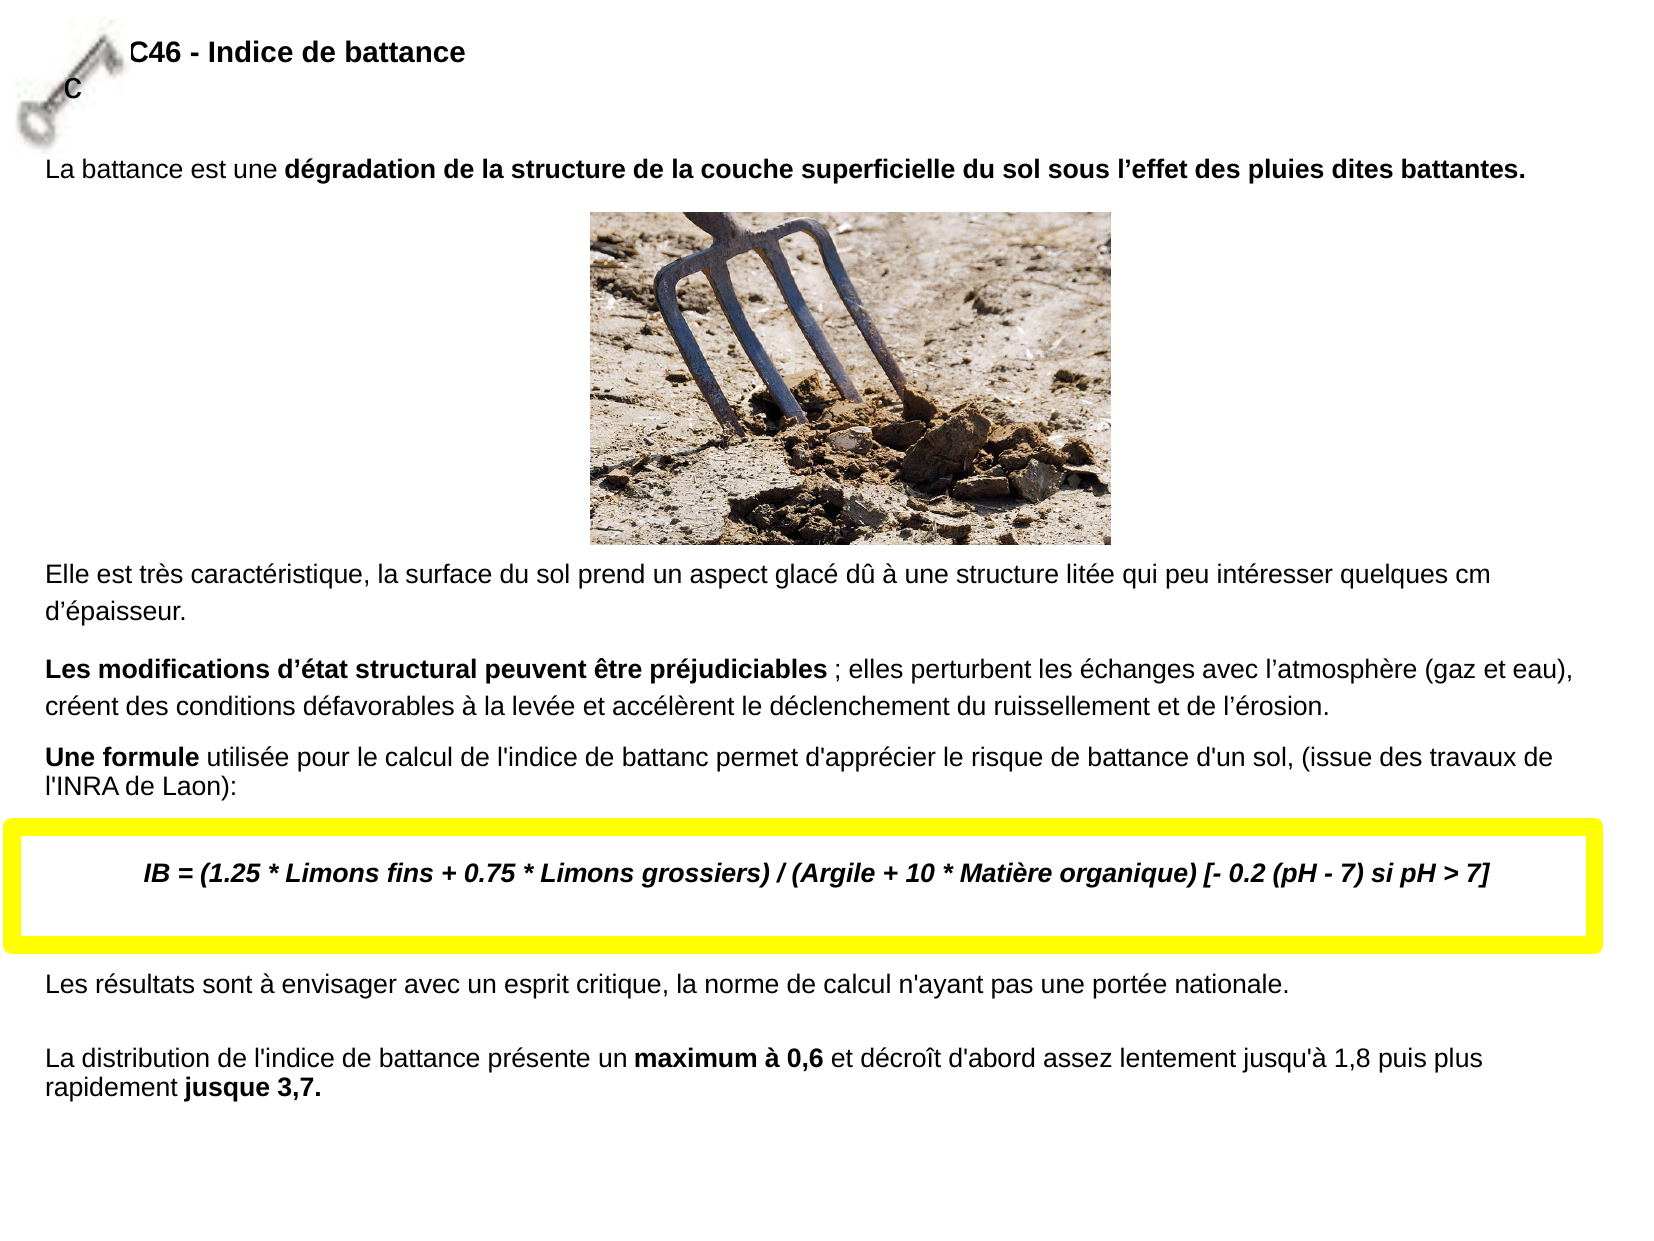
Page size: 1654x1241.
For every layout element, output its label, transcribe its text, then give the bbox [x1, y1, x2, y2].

list C46 - Indice de battance La battance est une dégradation de la structure de la couche superficielle du sol sous l’effet des pluies dites battantes. Elle est très caractéristique, la surface du sol prend un aspect glacé dû à une structure litée qui peu intéresser quelques cm d’épaisseur. Les modifications d’état structural peuvent être préjudiciables ; elles perturbent les échanges avec l’atmosphère (gaz et eau), créent des conditions défavorables à la levée et accélèrent le déclenchement du ruissellement et de l’érosion. Une formule utilisée pour le calcul de l'indice de battanc permet d'apprécier le risque de battance d'un sol, (issue des travaux de l'INRA de Laon): IB = (1.25 * Limons fins + 0.75 * Limons grossiers) / (Argile + 10 * Matière organique) [- 0.2 (pH - 7) si pH > 7] Les résultats sont à envisager avec un esprit critique, la norme de calcul n'ayant pas une portée nationale. La distribution de l'indice de battance présente un maximum à 0,6 et décroît d'abord assez lentement jusqu'à 1,8 puis plus rapidement jusque 3,7. [44, 836, 1586, 936]
picture [590, 212, 1111, 545]
picture [15, 17, 131, 154]
list C46 - Indice de battance La battance est une dégradation de la structure de la couche superficielle du sol sous l’effet des pluies dites battantes. Elle est très caractéristique, la surface du sol prend un aspect glacé dû à une structure litée qui peu intéresser quelques cm d’épaisseur. Les modifications d’état structural peuvent être préjudiciables ; elles perturbent les échanges avec l’atmosphère (gaz et eau), créent des conditions défavorables à la levée et accélèrent le déclenchement du ruissellement et de l’érosion. Une formule utilisée pour le calcul de l'indice de battanc permet d'apprécier le risque de battance d'un sol, (issue des travaux de l'INRA de Laon): IB = (1.25 * Limons fins + 0.75 * Limons grossiers) / (Argile + 10 * Matière organique) [- 0.2 (pH - 7) si pH > 7] Les résultats sont à envisager avec un esprit critique, la norme de calcul n'ayant pas une portée nationale. La distribution de l'indice de battance présente un maximum à 0,6 et décroît d'abord assez lentement jusqu'à 1,8 puis plus rapidement jusque 3,7. [44, 954, 1595, 1205]
list C46 - Indice de battance La battance est une dégradation de la structure de la couche superficielle du sol sous l’effet des pluies dites battantes. Elle est très caractéristique, la surface du sol prend un aspect glacé dû à une structure litée qui peu intéresser quelques cm d’épaisseur. Les modifications d’état structural peuvent être préjudiciables ; elles perturbent les échanges avec l’atmosphère (gaz et eau), créent des conditions défavorables à la levée et accélèrent le déclenchement du ruissellement et de l’érosion. Une formule utilisée pour le calcul de l'indice de battanc permet d'apprécier le risque de battance d'un sol, (issue des travaux de l'INRA de Laon): IB = (1.25 * Limons fins + 0.75 * Limons grossiers) / (Argile + 10 * Matière organique) [- 0.2 (pH - 7) si pH > 7] Les résultats sont à envisager avec un esprit critique, la norme de calcul n'ayant pas une portée nationale. La distribution de l'indice de battance présente un maximum à 0,6 et décroît d'abord assez lentement jusqu'à 1,8 puis plus rapidement jusque 3,7. [44, 35, 1595, 818]
